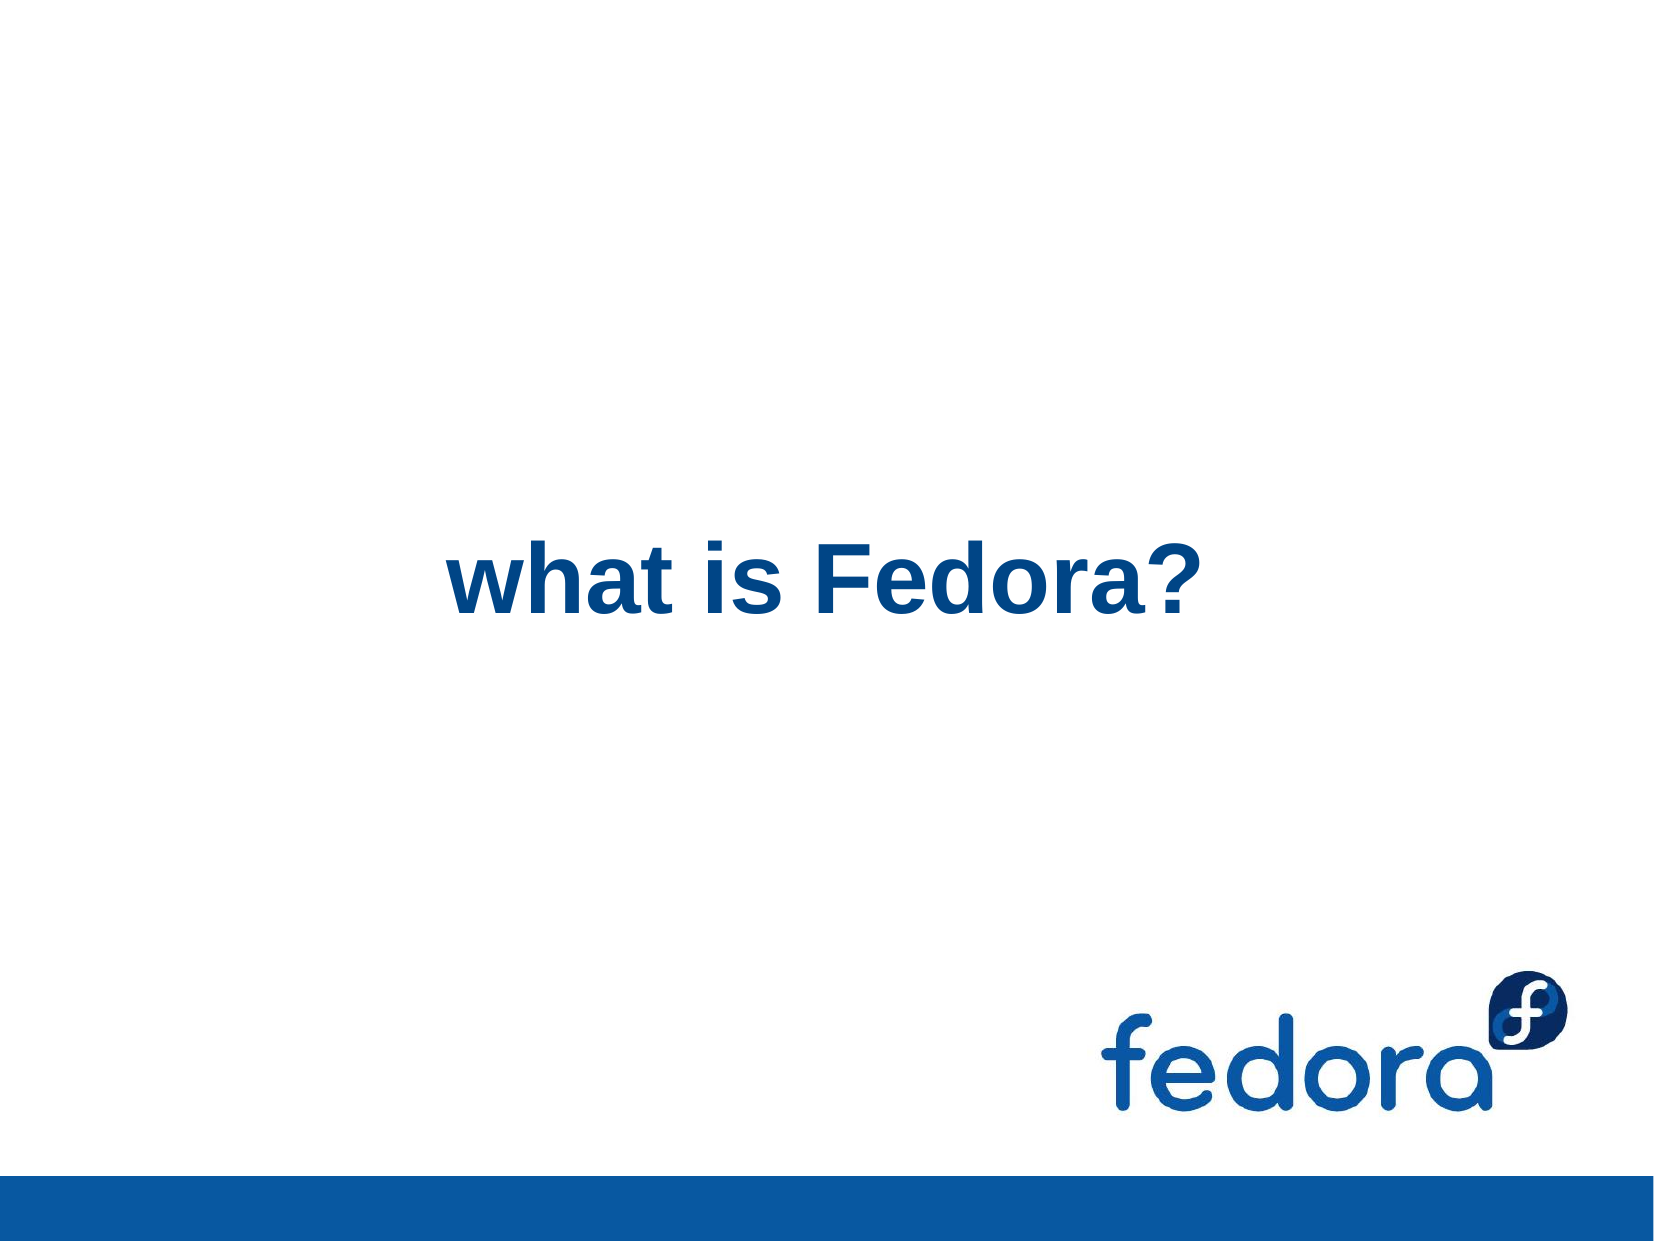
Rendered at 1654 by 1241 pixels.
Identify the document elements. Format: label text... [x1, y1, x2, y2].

picture [1087, 958, 1576, 1125]
title what is Fedora? [82, 49, 1571, 1109]
picture [0, 1176, 1654, 1241]
